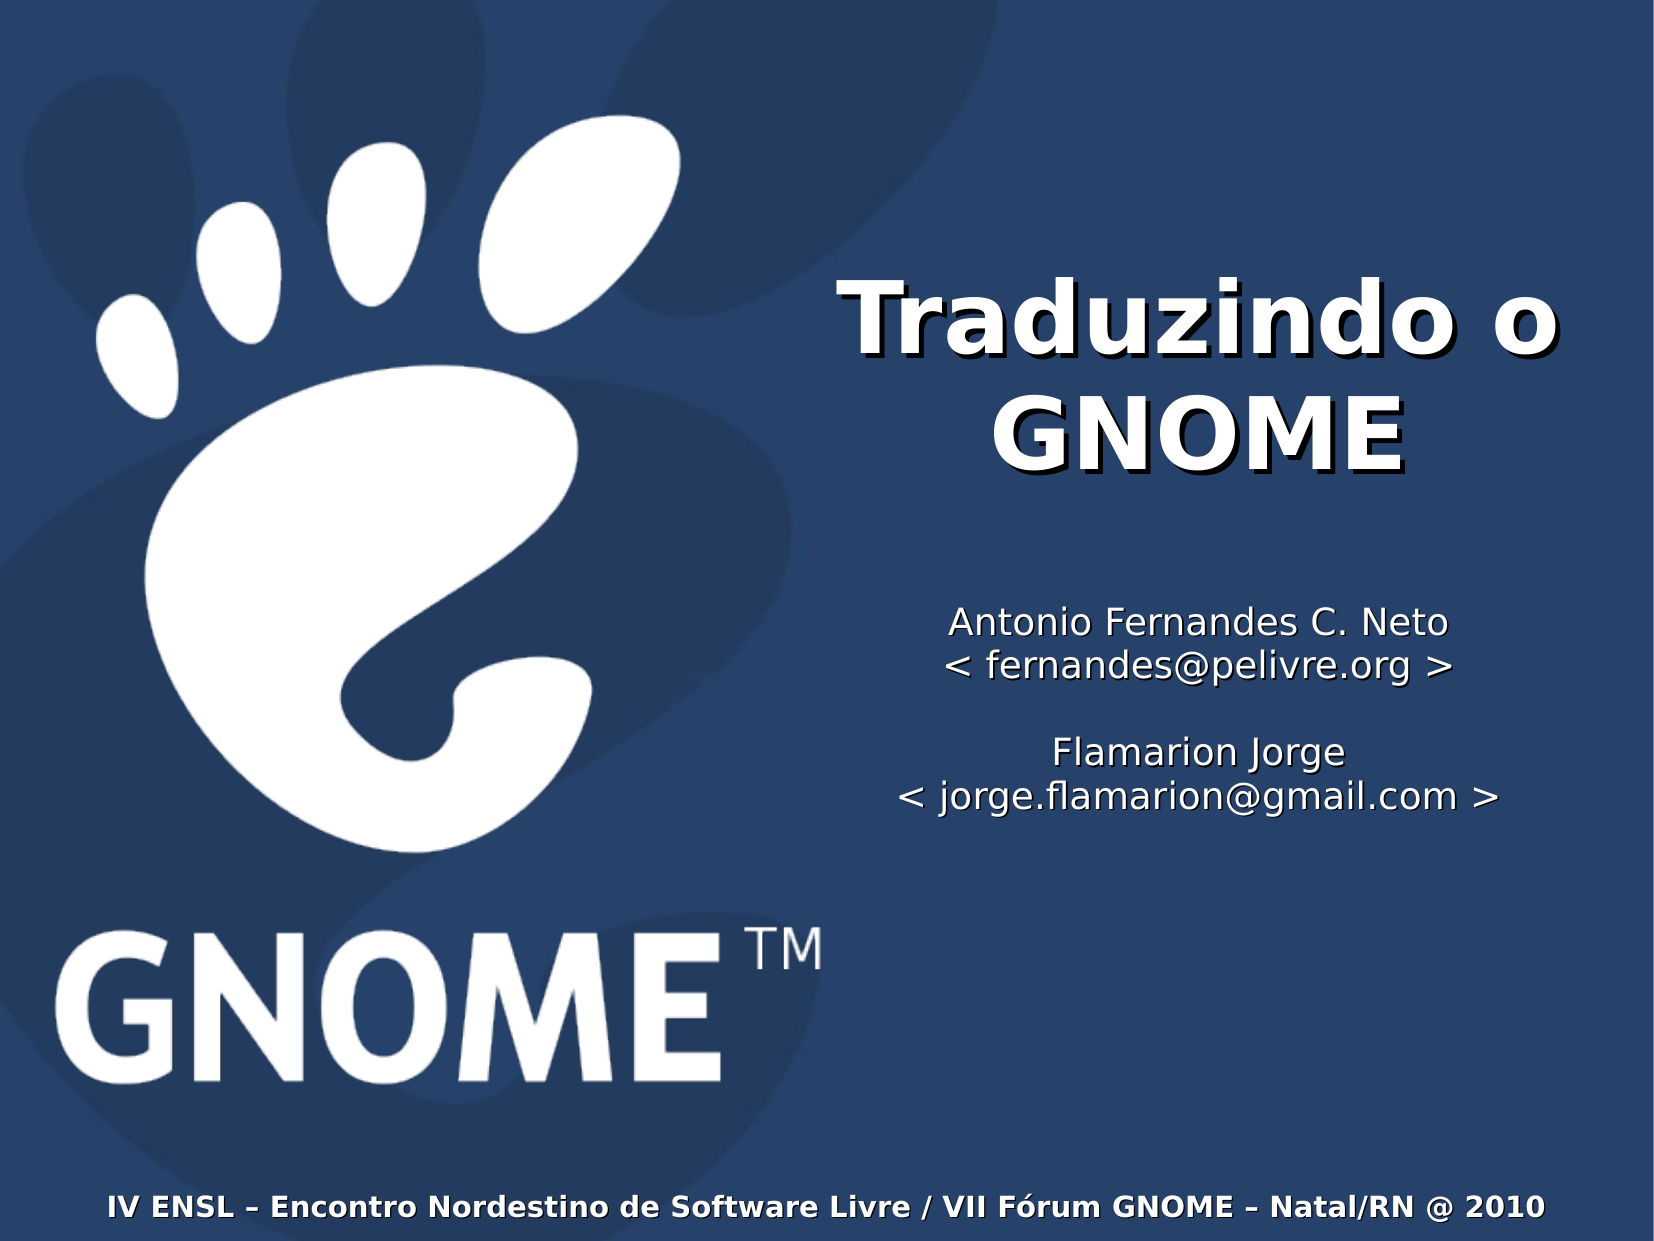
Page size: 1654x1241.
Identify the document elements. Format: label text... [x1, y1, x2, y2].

picture [1648, 0, 1654, 1139]
title Traduzindo o GNOME Antonio Fernandes C. Neto < fernandes@pelivre.org > Flamarion Jorge < jorge.flamarion@gmail.com > [750, 0, 1648, 1139]
picture [0, 0, 857, 1139]
title IV ENSL – Encontro Nordestino de Software Livre / VII Fórum GNOME – Natal/RN @ 2010 [0, 1139, 1654, 1241]
